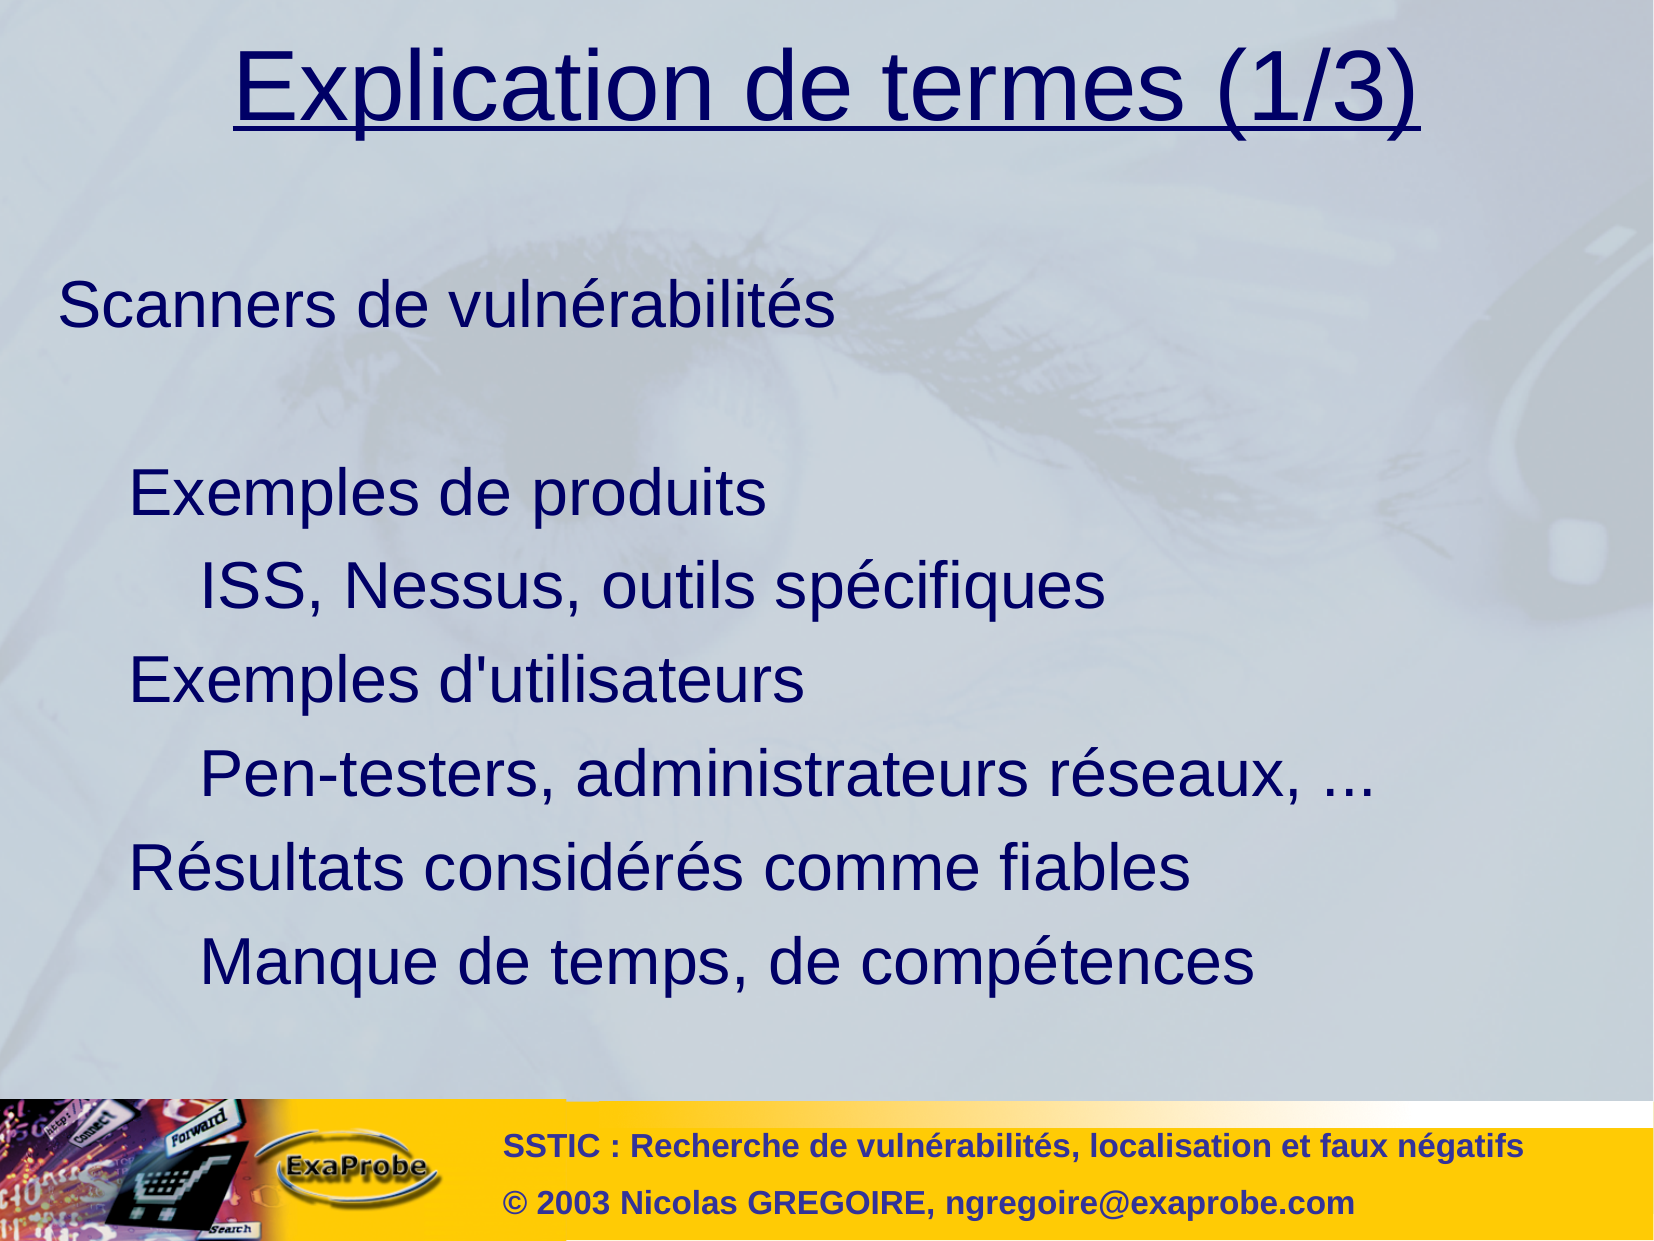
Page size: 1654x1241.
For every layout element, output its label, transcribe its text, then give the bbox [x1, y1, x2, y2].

title Explication de termes (1/3) [0, 0, 1654, 167]
subtitle Scanners de vulnérabilités Exemples de produits ISS, Nessus, outils spécifiques Exemples d'utilisateurs Pen-testers, administrateurs réseaux, ... Résultats considérés comme fiables Manque de temps, de compétences [39, 222, 1623, 1041]
